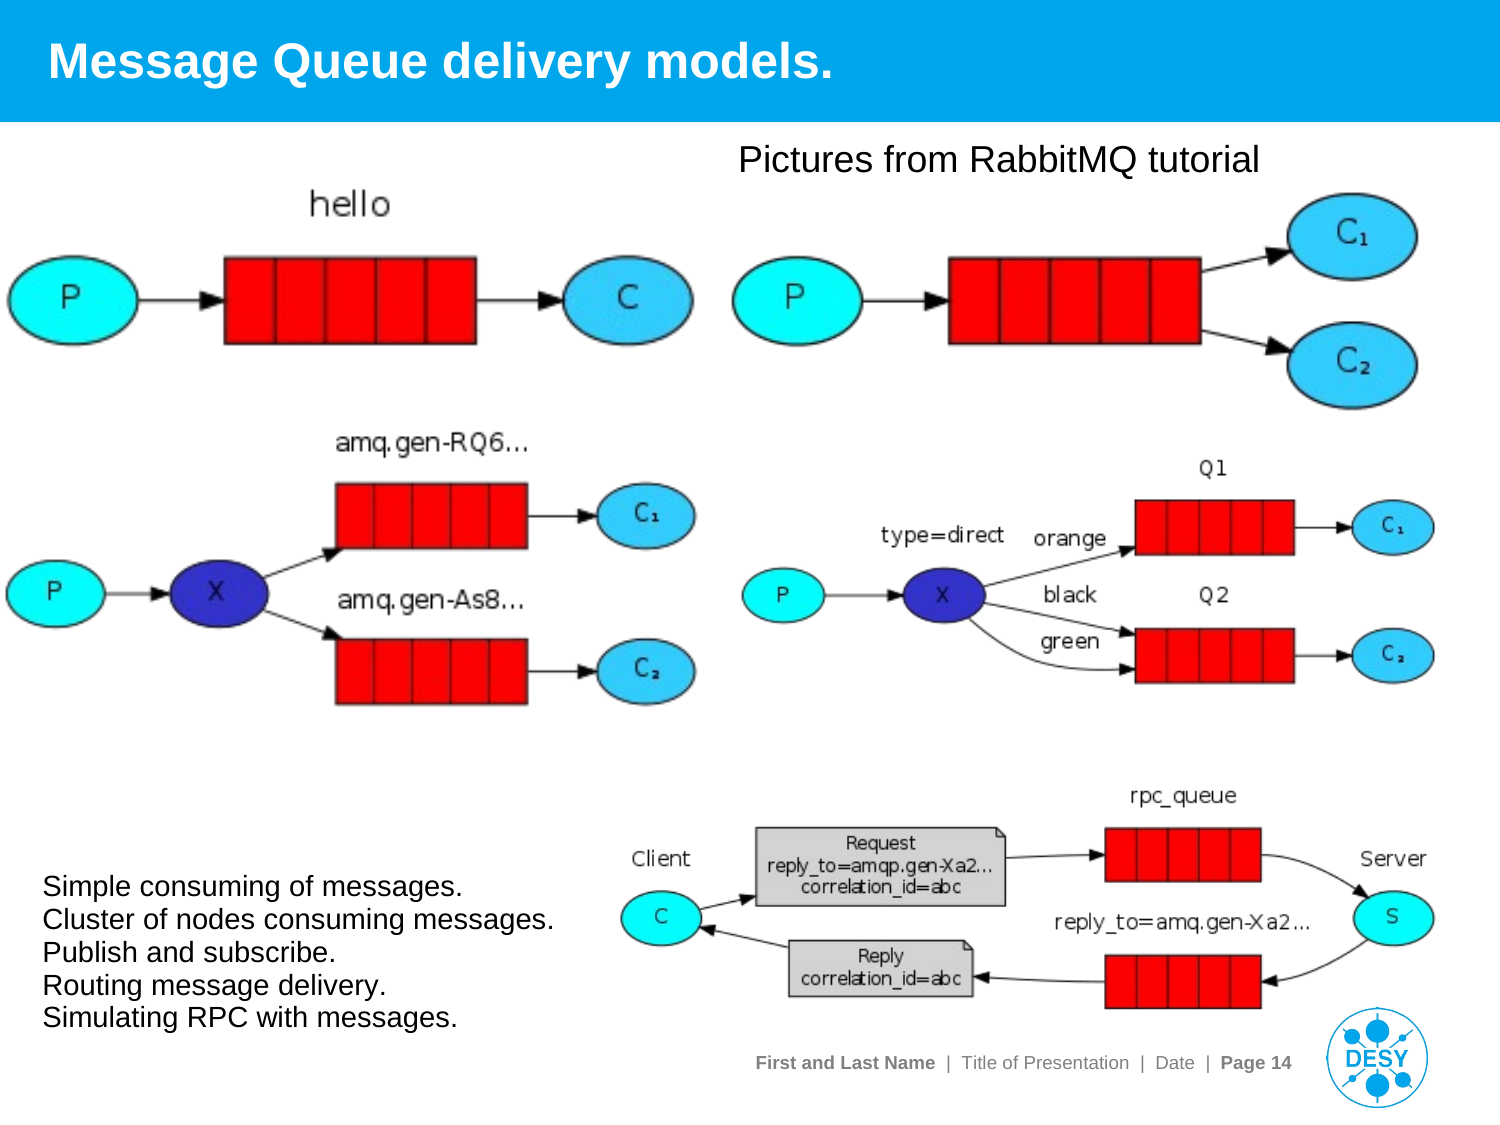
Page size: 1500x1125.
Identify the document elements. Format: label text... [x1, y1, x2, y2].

picture [592, 749, 1463, 1108]
text_box Simple consuming of messages. Cluster of nodes consuming messages. Publish and subscribe. Routing message delivery. Simulating RPC with messages. [27, 862, 713, 1088]
title Message Queue delivery models. [47, 24, 1446, 99]
picture [737, 433, 1440, 727]
picture [0, 149, 702, 393]
picture [0, 401, 702, 741]
text_box Pictures from RabbitMQ tutorial [723, 130, 1276, 188]
picture [724, 185, 1427, 419]
